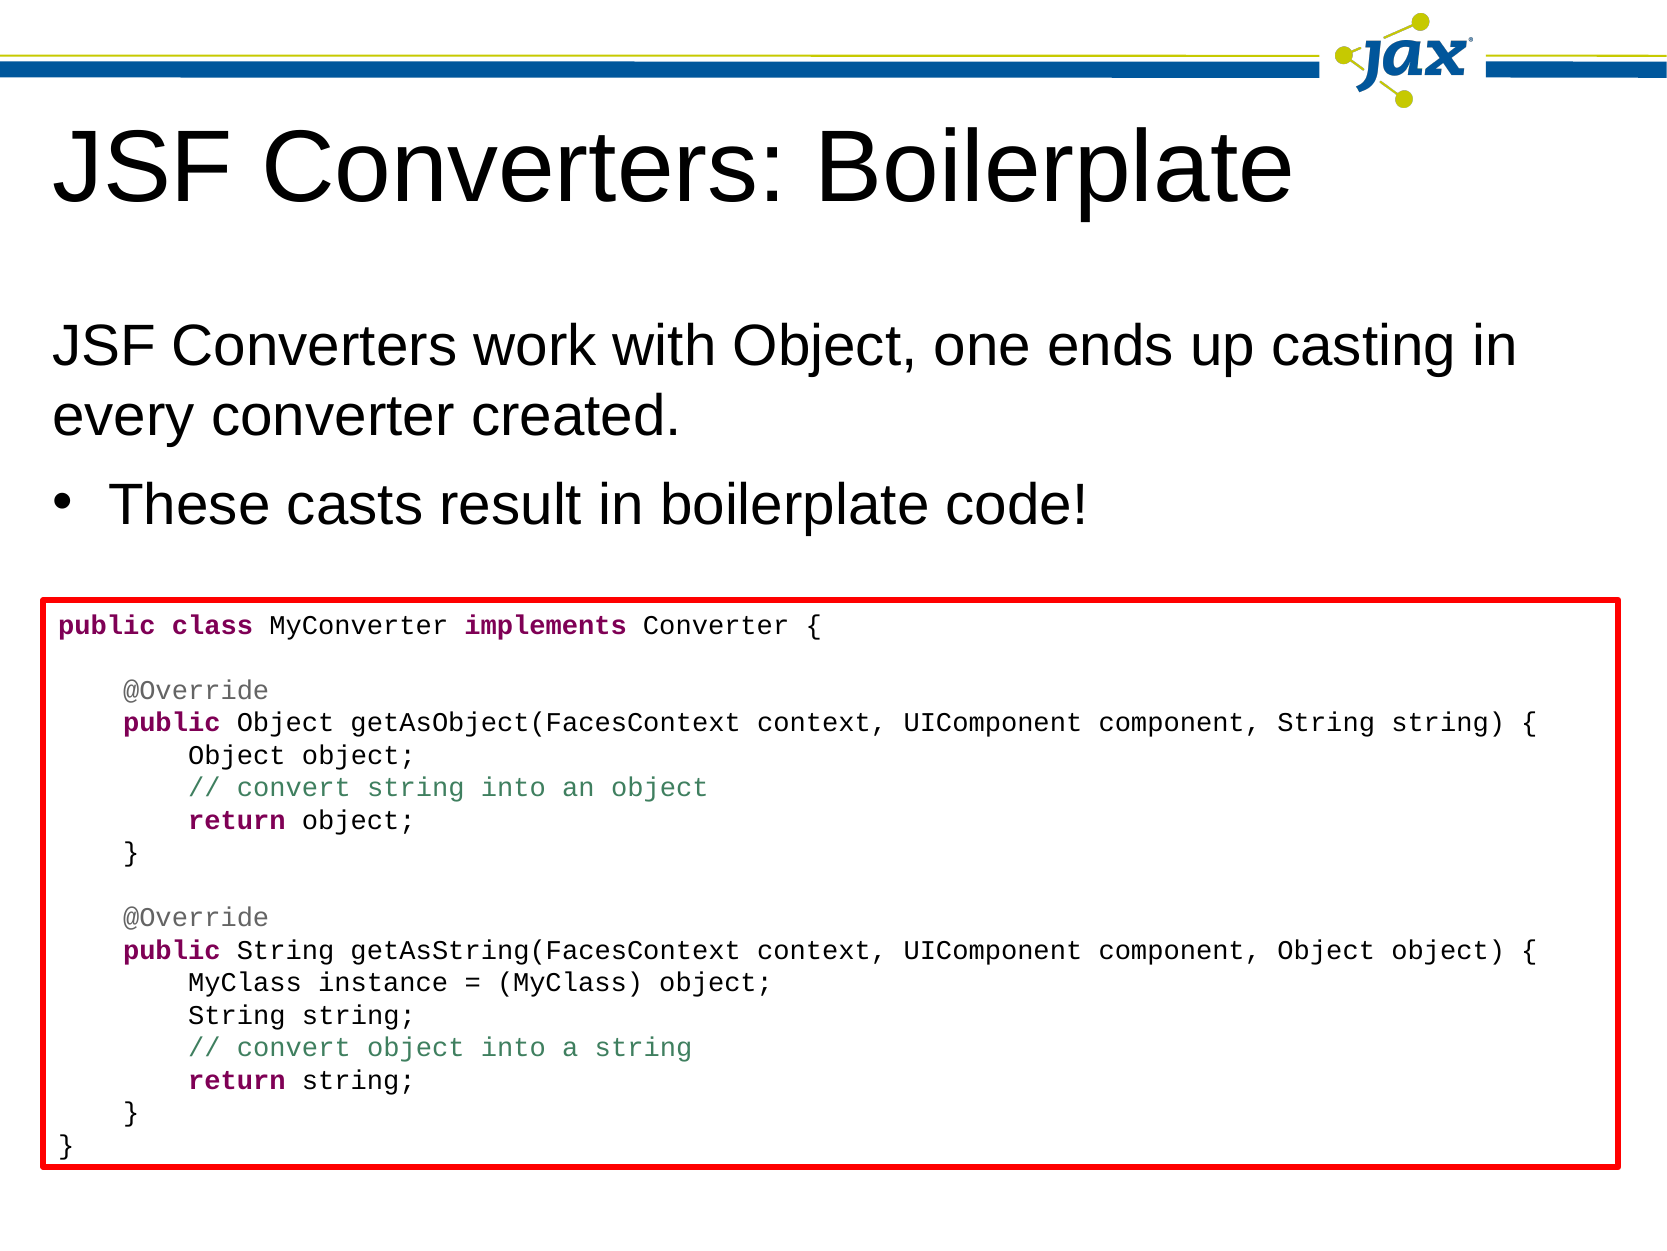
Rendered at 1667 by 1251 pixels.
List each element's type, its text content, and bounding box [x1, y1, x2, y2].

text_box public class MyConverter implements Converter { @Override public Object getAsObject(FacesContext context, UIComponent component, String string) { Object object; // convert string into an object return object; } @Override public String getAsString(FacesContext context, UIComponent component, Object object) { MyClass instance = (MyClass) object; String string; // convert object into a string return string; } } [43, 600, 1619, 1167]
title JSF Converters: Boilerplate [37, 91, 1613, 230]
list JSF Converters work with Object, one ends up casting in every converter created. These casts result in boilerplate code! [37, 300, 1613, 1201]
picture [1335, 13, 1473, 91]
